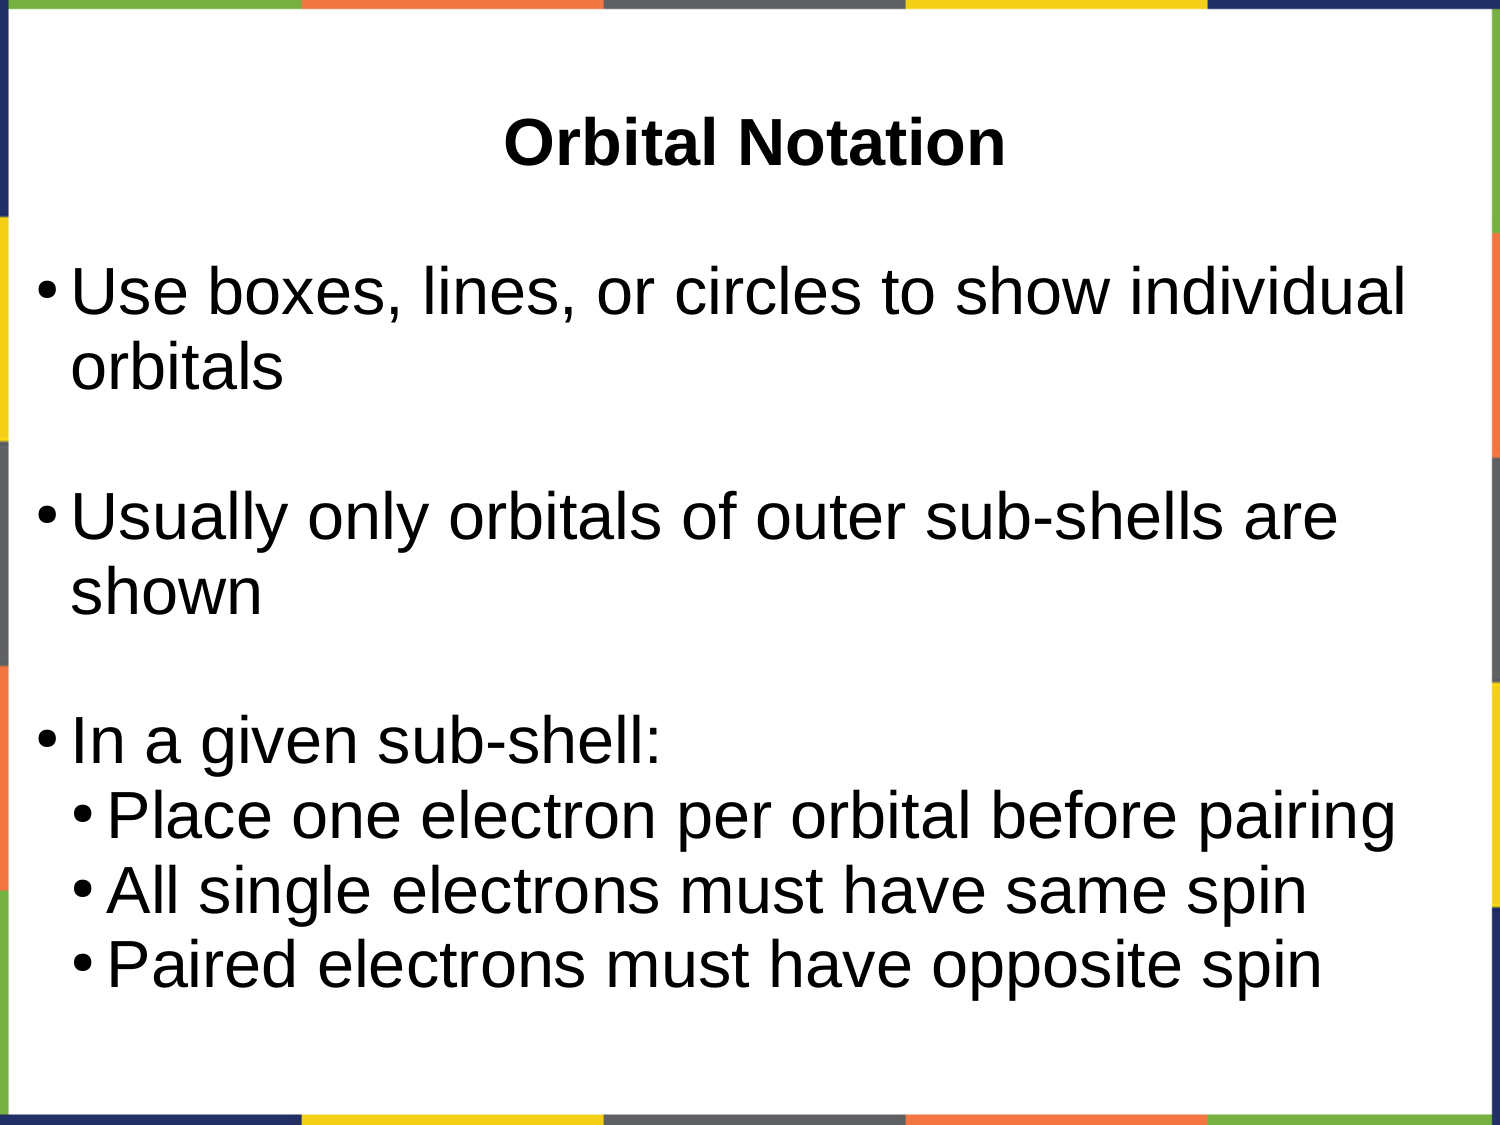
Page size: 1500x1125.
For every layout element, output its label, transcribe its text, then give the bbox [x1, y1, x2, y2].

picture [0, 0, 1500, 1125]
text_box Orbital Notation Use boxes, lines, or circles to show individual orbitals Usually only orbitals of outer sub-shells are shown In a given sub-shell: Place one electron per orbital before pairing All single electrons must have same spin Paired electrons must have opposite spin [0, 104, 1489, 1003]
